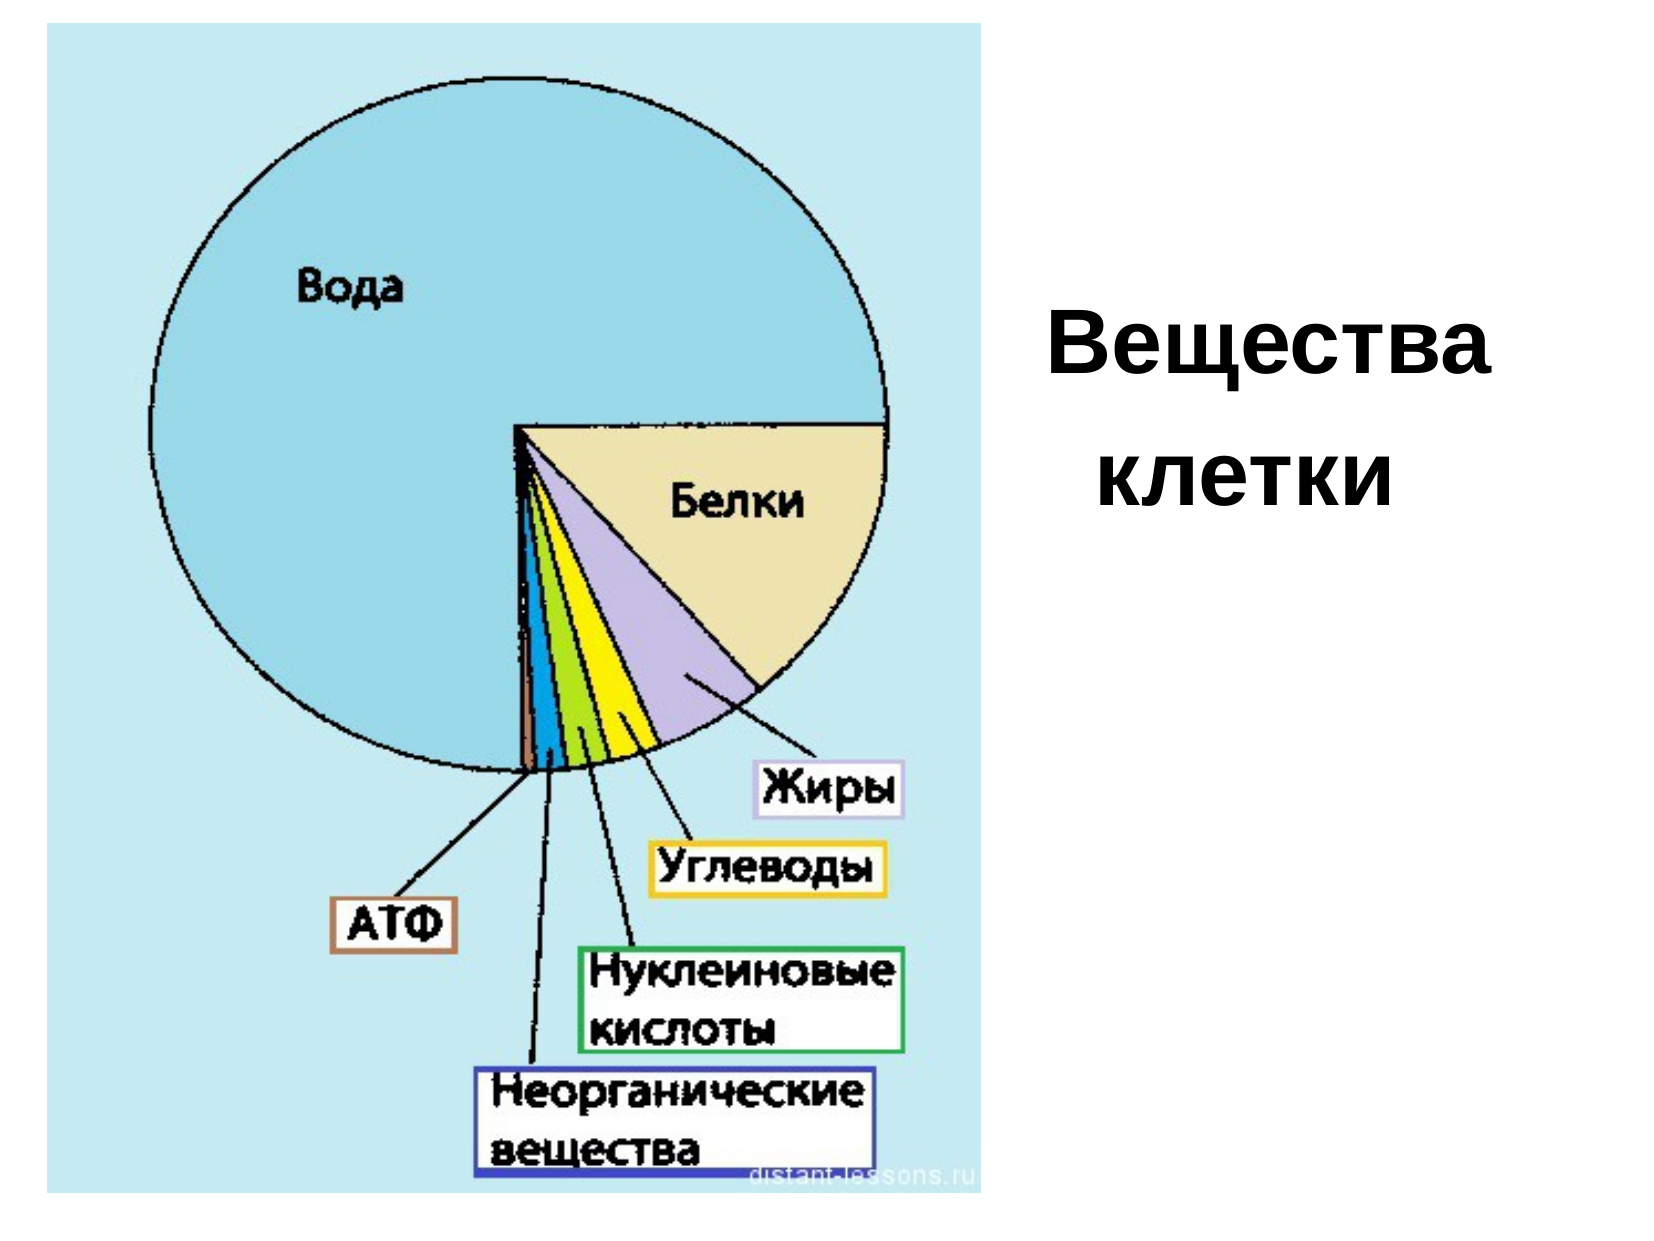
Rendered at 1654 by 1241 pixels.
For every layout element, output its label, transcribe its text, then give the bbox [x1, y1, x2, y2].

list Вещества клетки [845, 290, 1572, 1109]
picture [47, 23, 981, 1193]
